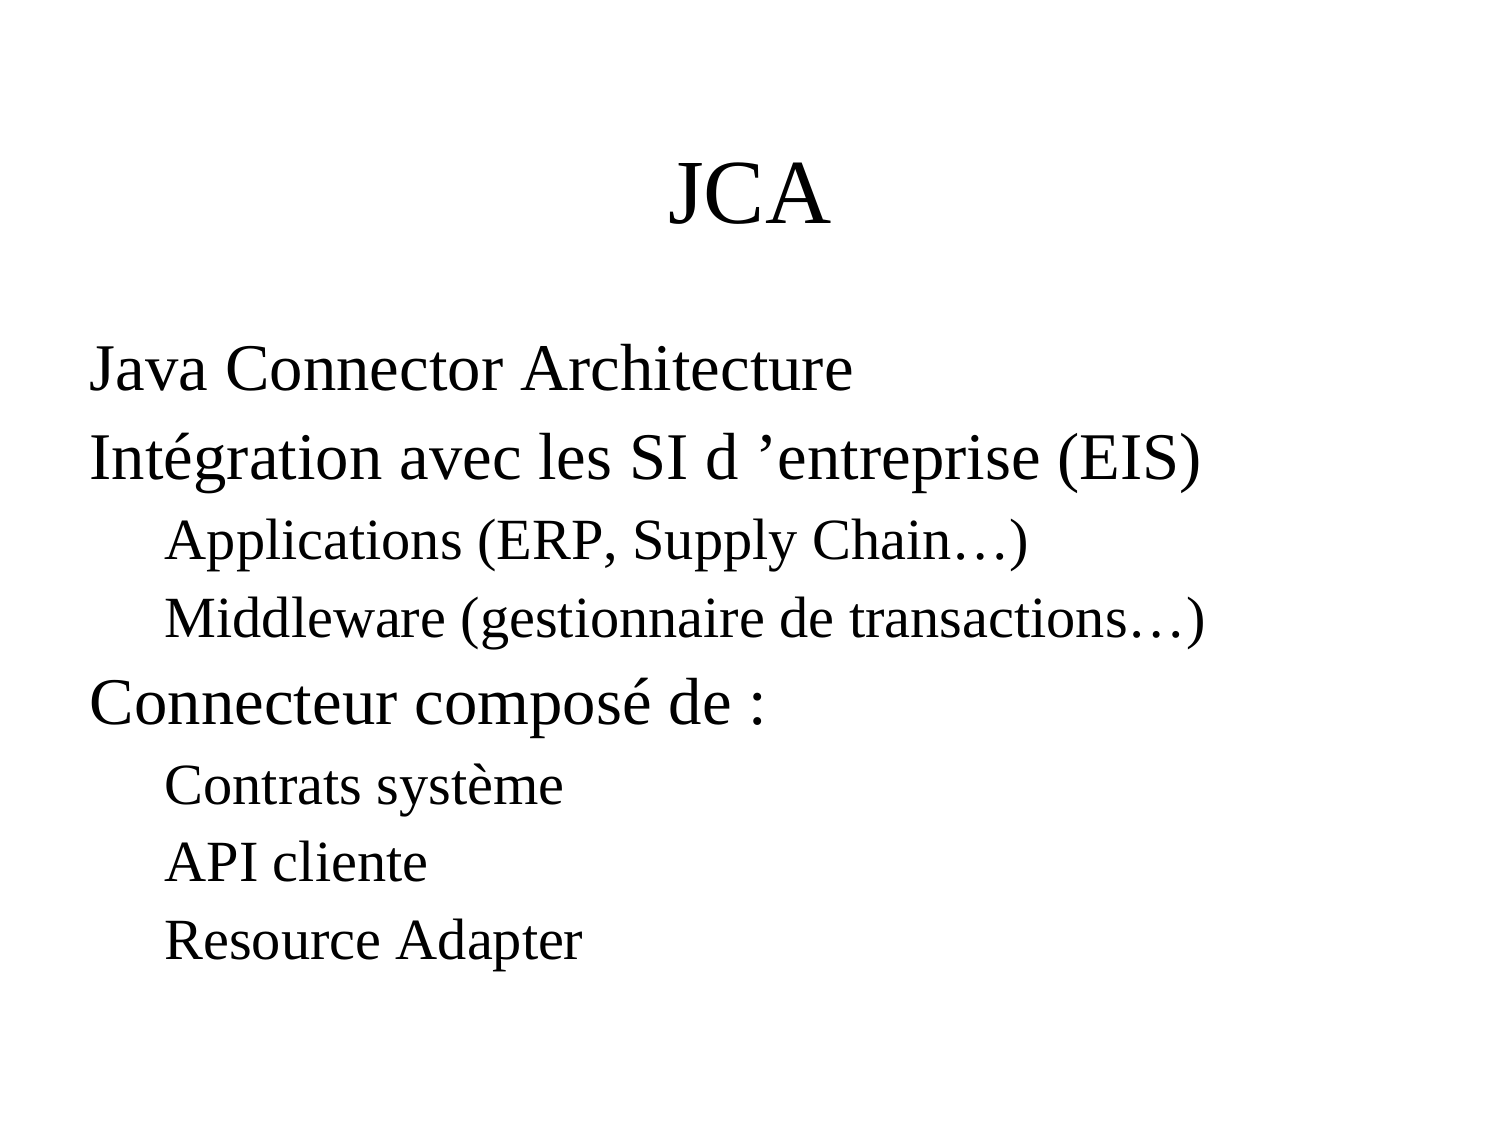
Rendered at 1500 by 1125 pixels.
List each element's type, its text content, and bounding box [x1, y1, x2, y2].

title JCA [112, 99, 1388, 288]
list Java Connector Architecture Intégration avec les SI d ’entreprise (EIS) Applications (ERP, Supply Chain…) Middleware (gestionnaire de transactions…) Connecteur composé de : Contrats système API cliente Resource Adapter [75, 324, 1463, 1125]
